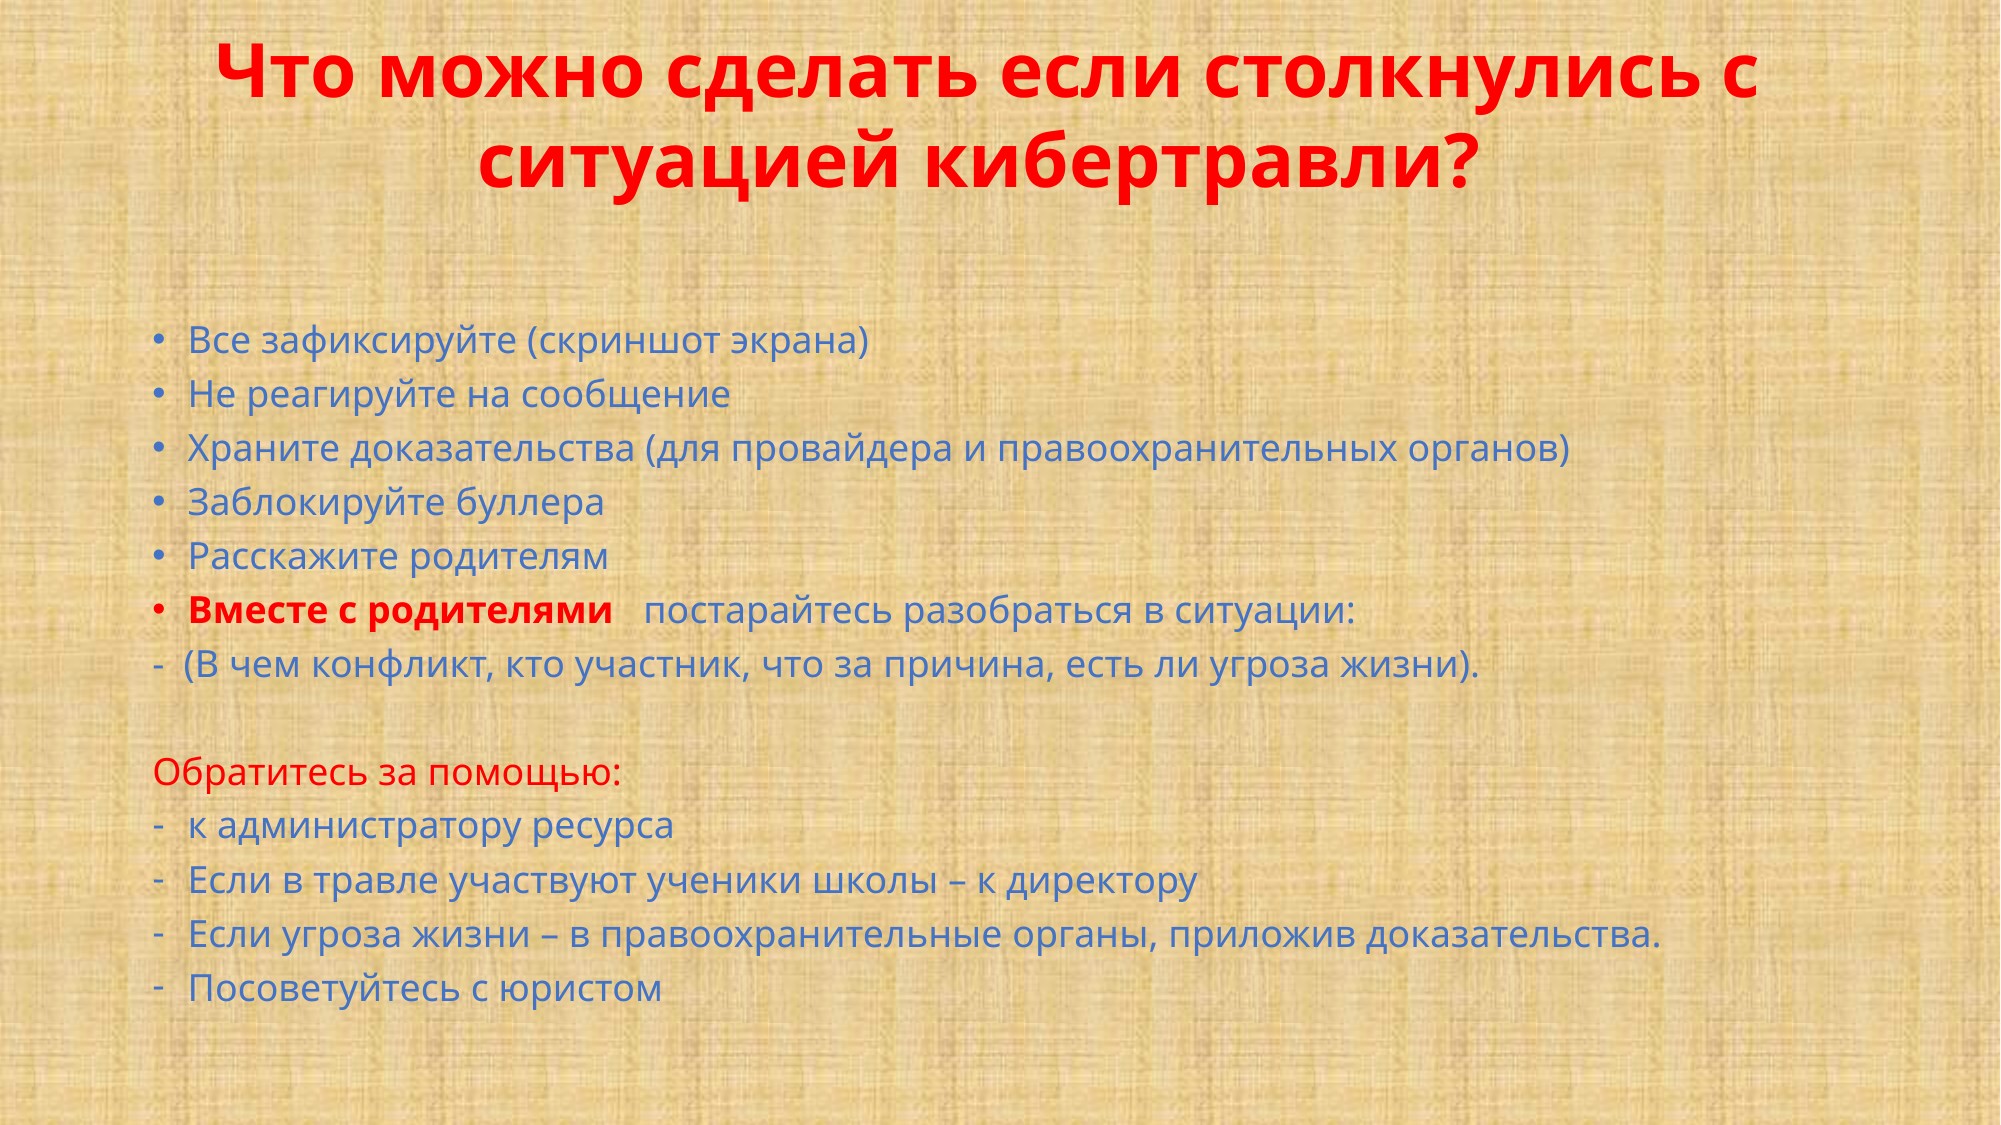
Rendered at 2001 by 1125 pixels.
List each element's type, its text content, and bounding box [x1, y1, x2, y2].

text_box Что можно сделать если столкнулись с ситуацией кибертравли? [126, 30, 1851, 194]
text_box Все зафиксируйте (скриншот экрана) Не реагируйте на сообщение Храните доказательства (для провайдера и правоохранительных органов) Заблокируйте буллера Расскажите родителям Вместе с родителями постарайтесь разобраться в ситуации: - (В чем конфликт, кто участник, что за причина, есть ли угроза жизни). Обратитесь за помощью: к администратору ресурса Если в травле участвуют ученики школы – к директору Если угроза жизни – в правоохранительные органы, приложив доказательства. Посоветуйтесь с юристом [137, 299, 1863, 1014]
picture [0, 0, 2001, 1125]
